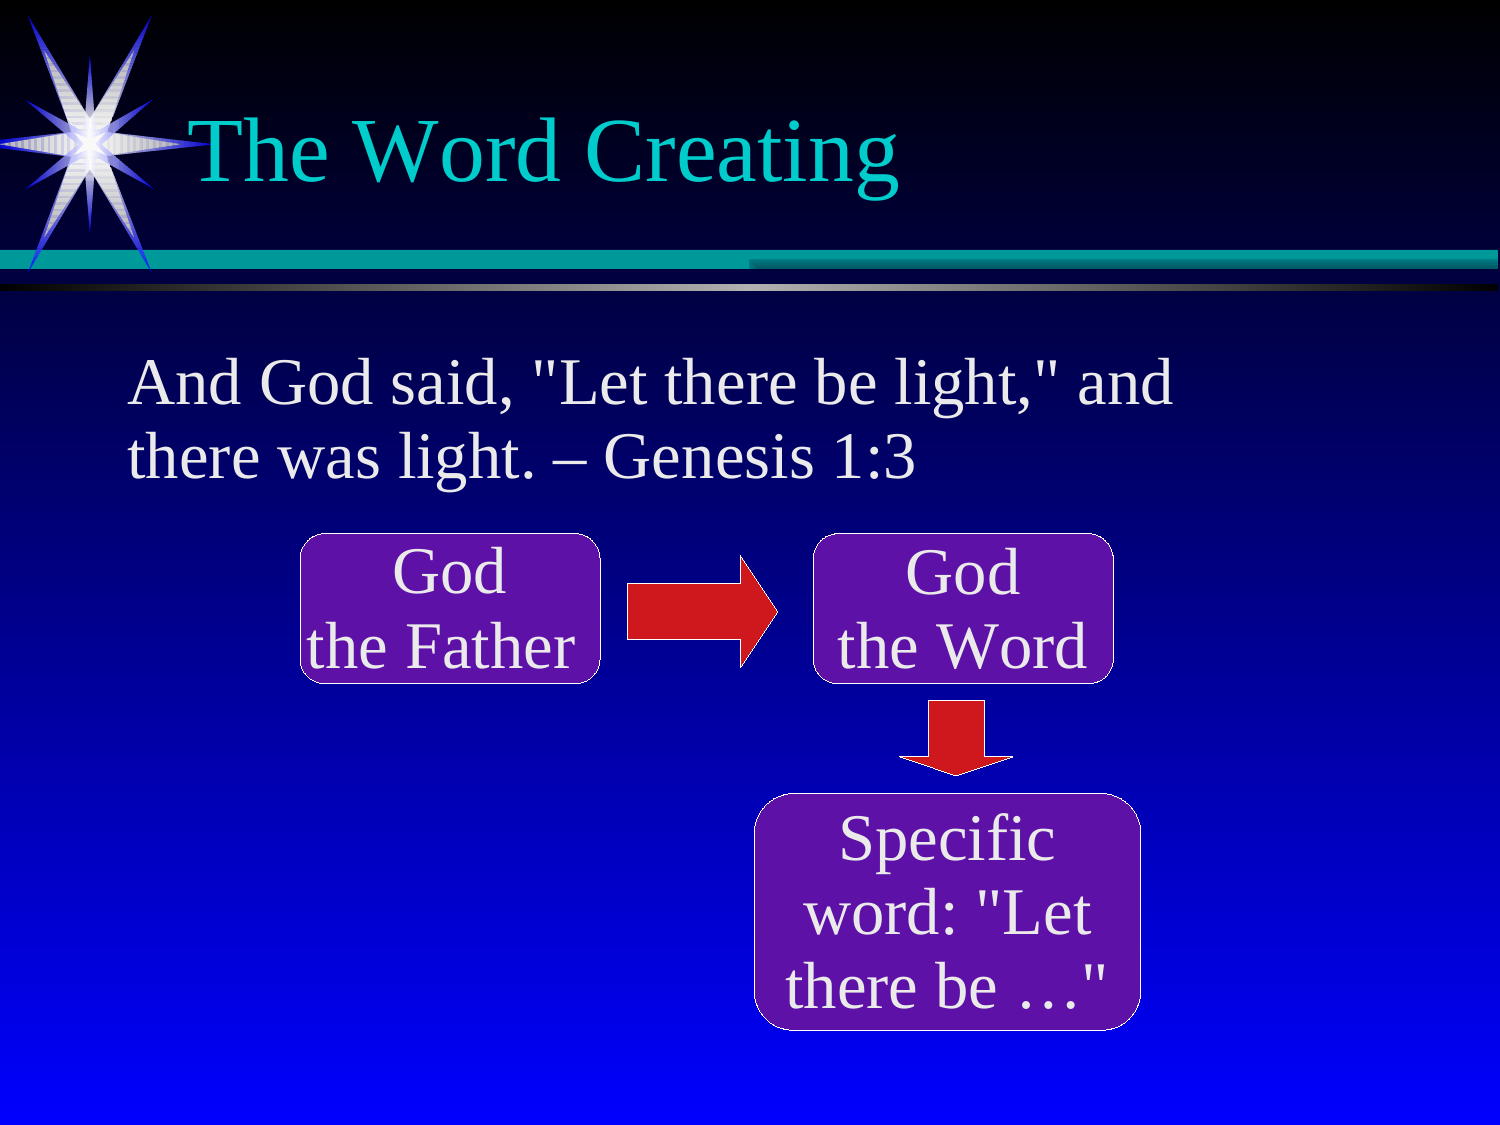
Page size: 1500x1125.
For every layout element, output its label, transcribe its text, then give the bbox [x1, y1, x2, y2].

text_box Specific word: "Let there be …" [754, 793, 1141, 1031]
text_box æ [36, 246, 44, 251]
text_box [627, 555, 778, 668]
text_box æ [35, 37, 44, 42]
text_box And God said, "Let there be light," and there was light. – Genesis 1:3 [112, 337, 1276, 501]
text_box æ [135, 246, 144, 251]
text_box God the Word [813, 533, 1114, 684]
text_box [899, 700, 1013, 776]
title The Word Creating [187, 56, 1463, 244]
text_box æ [135, 37, 144, 42]
text_box God the Father [300, 533, 601, 684]
